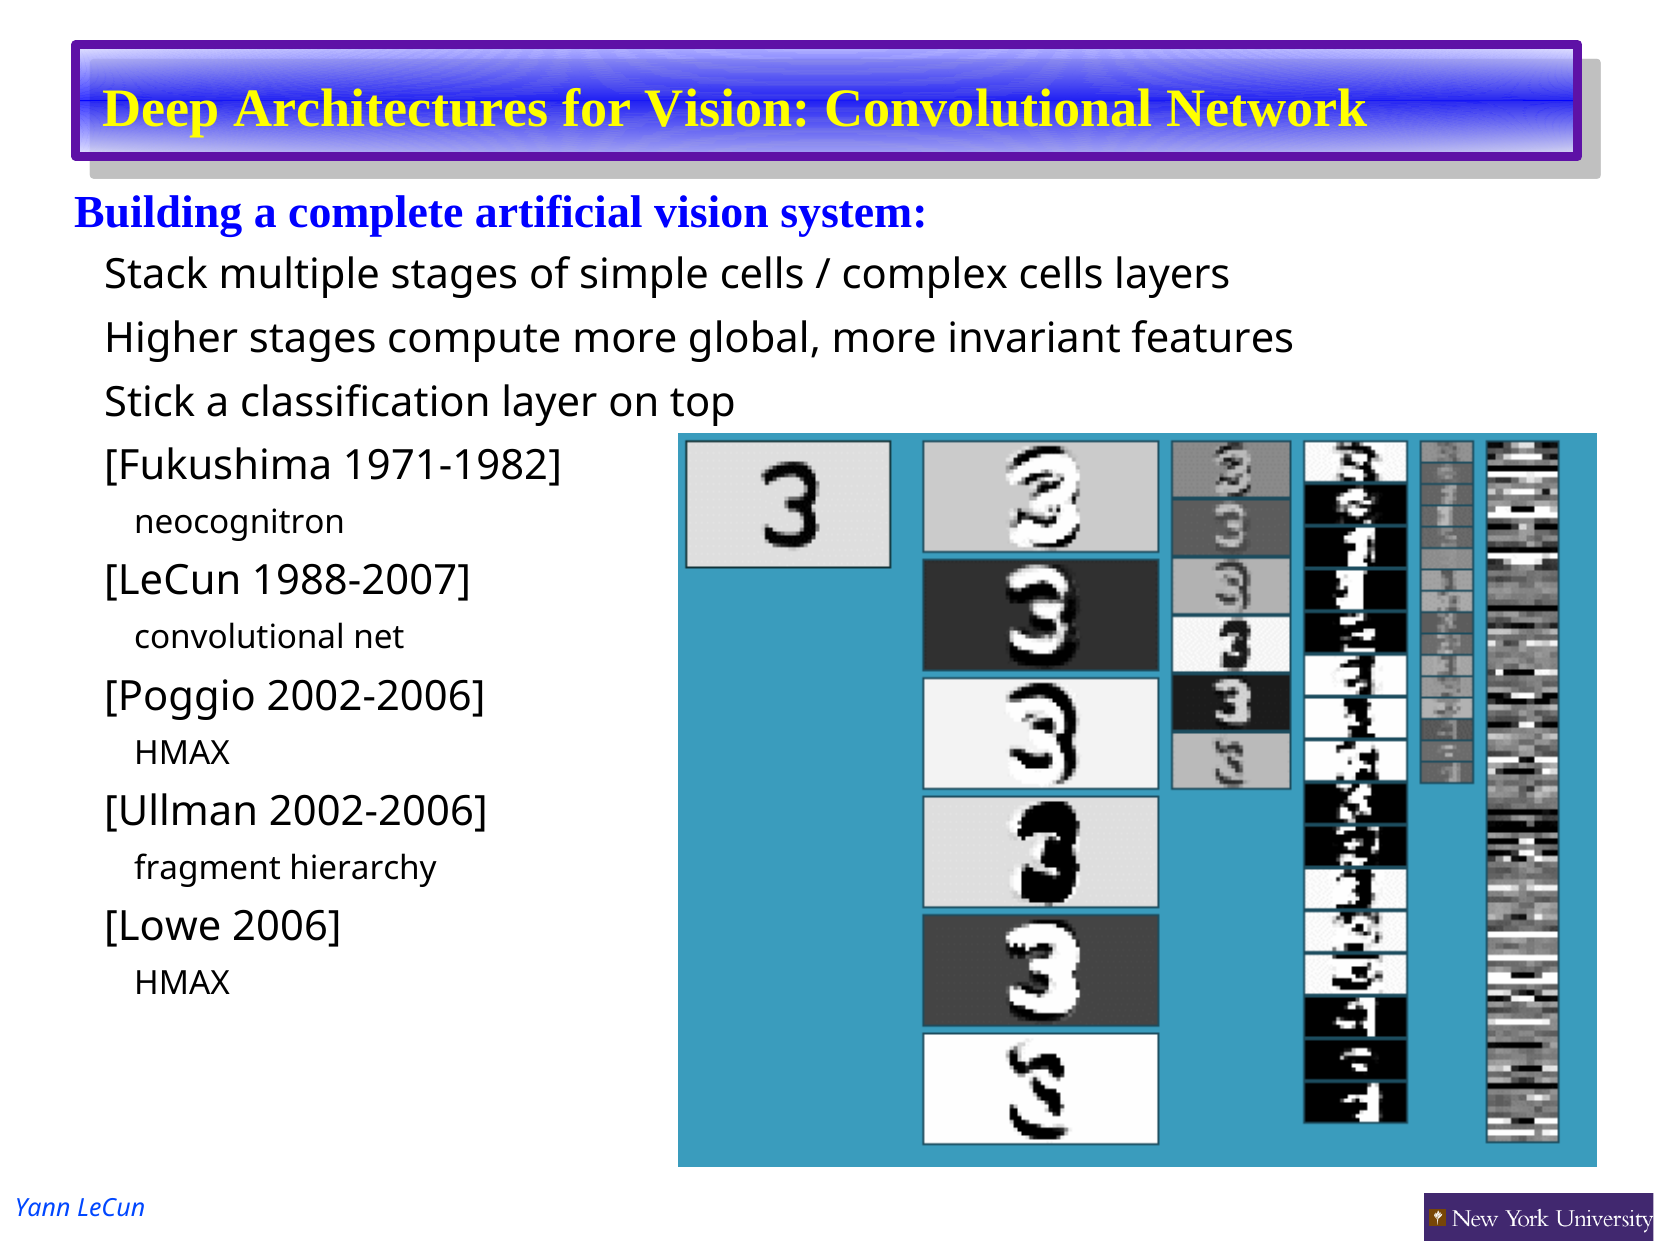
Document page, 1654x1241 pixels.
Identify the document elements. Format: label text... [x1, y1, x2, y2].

picture [1424, 1193, 1654, 1241]
picture [678, 433, 1597, 1167]
title Deep Architectures for Vision: Convolutional Network [75, 44, 1578, 157]
list Building a complete artificial vision system: Stack multiple stages of simple cells / complex cells layers Higher stages compute more global, more invariant features Stick a classification layer on top [Fukushima 1971-1982] neocognitron [LeCun 1988-2007] convolutional net [Poggio 2002-2006] HMAX [Ullman 2002-2006] fragment hierarchy [Lowe 2006] HMAX [74, 187, 1447, 1104]
